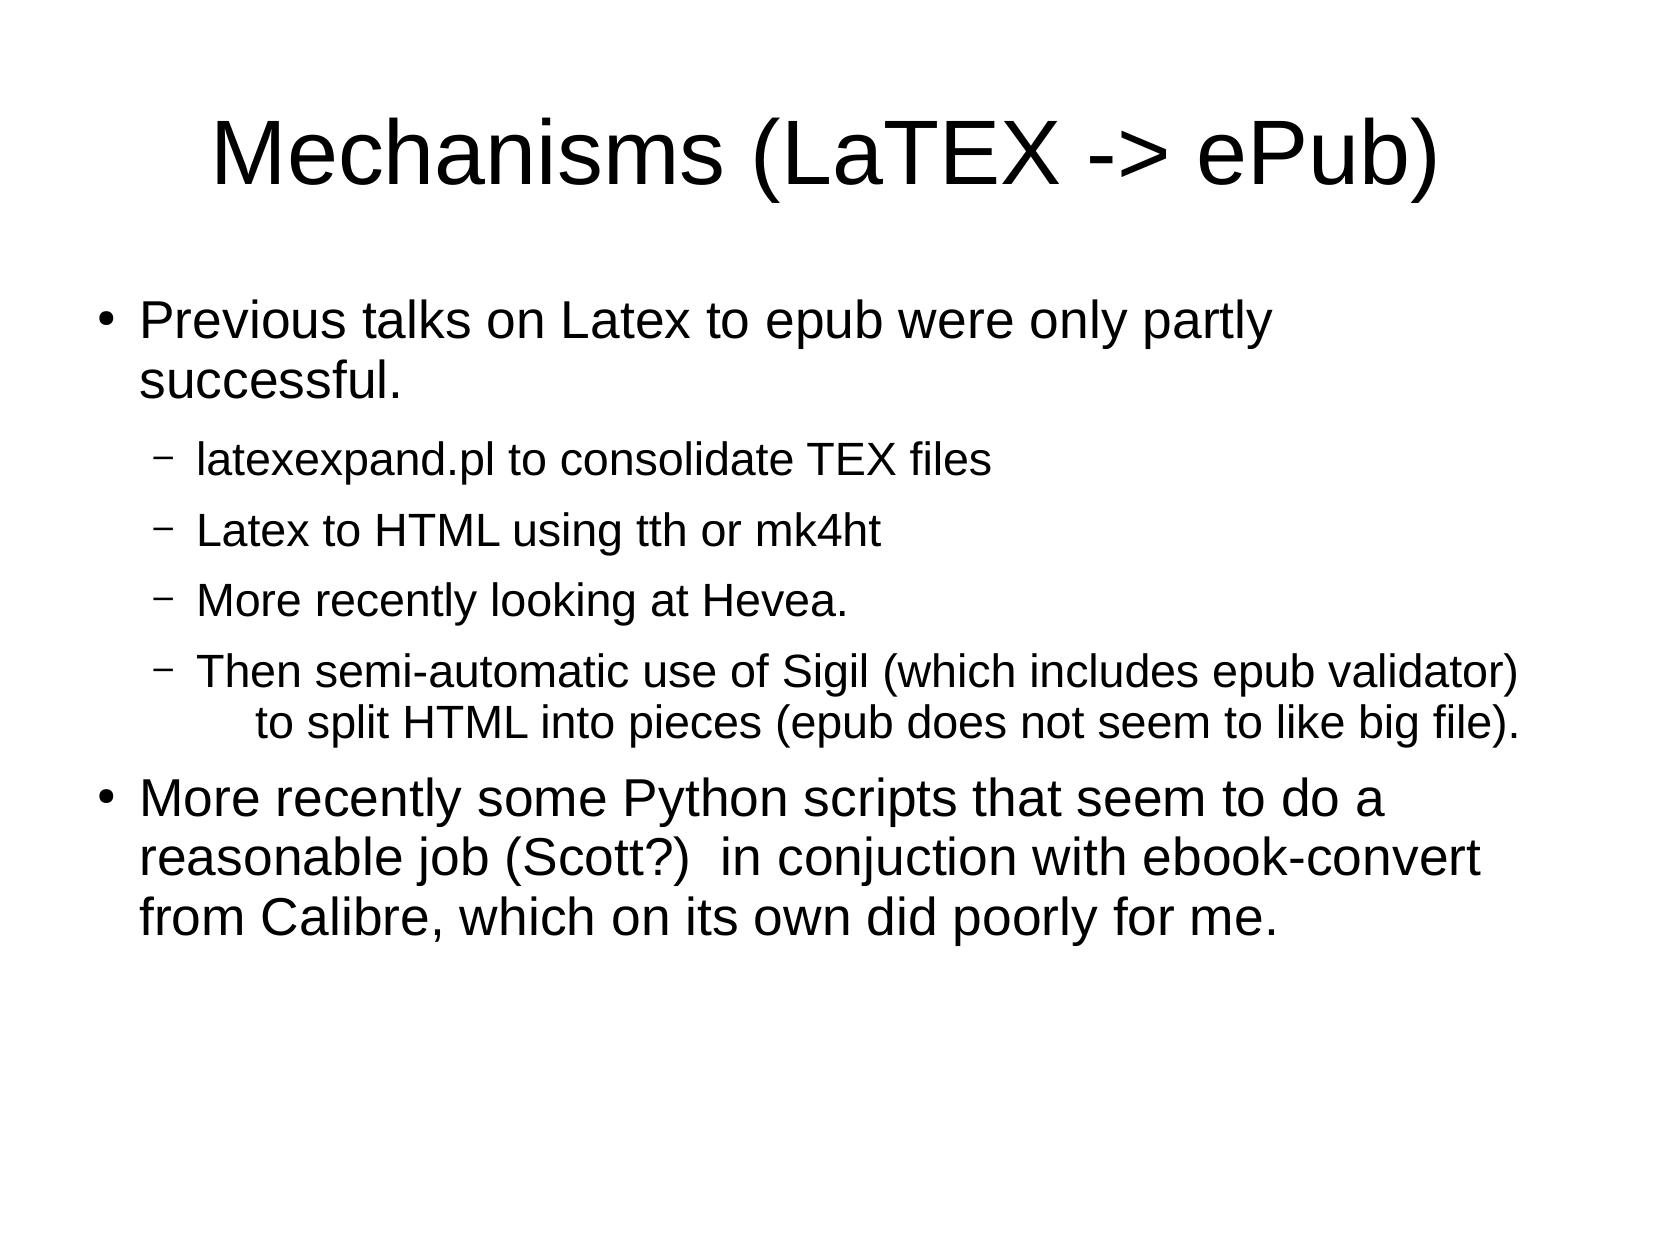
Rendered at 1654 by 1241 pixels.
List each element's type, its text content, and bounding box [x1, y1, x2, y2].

title Mechanisms (LaTEX -> ePub) [82, 49, 1571, 257]
list Previous talks on Latex to epub were only partly successful. latexexpand.pl to consolidate TEX files Latex to HTML using tth or mk4ht More recently looking at Hevea. Then semi-automatic use of Sigil (which includes epub validator) to split HTML into pieces (epub does not seem to like big file). More recently some Python scripts that seem to do a reasonable job (Scott?) in conjuction with ebook-convert from Calibre, which on its own did poorly for me. [82, 290, 1538, 1010]
